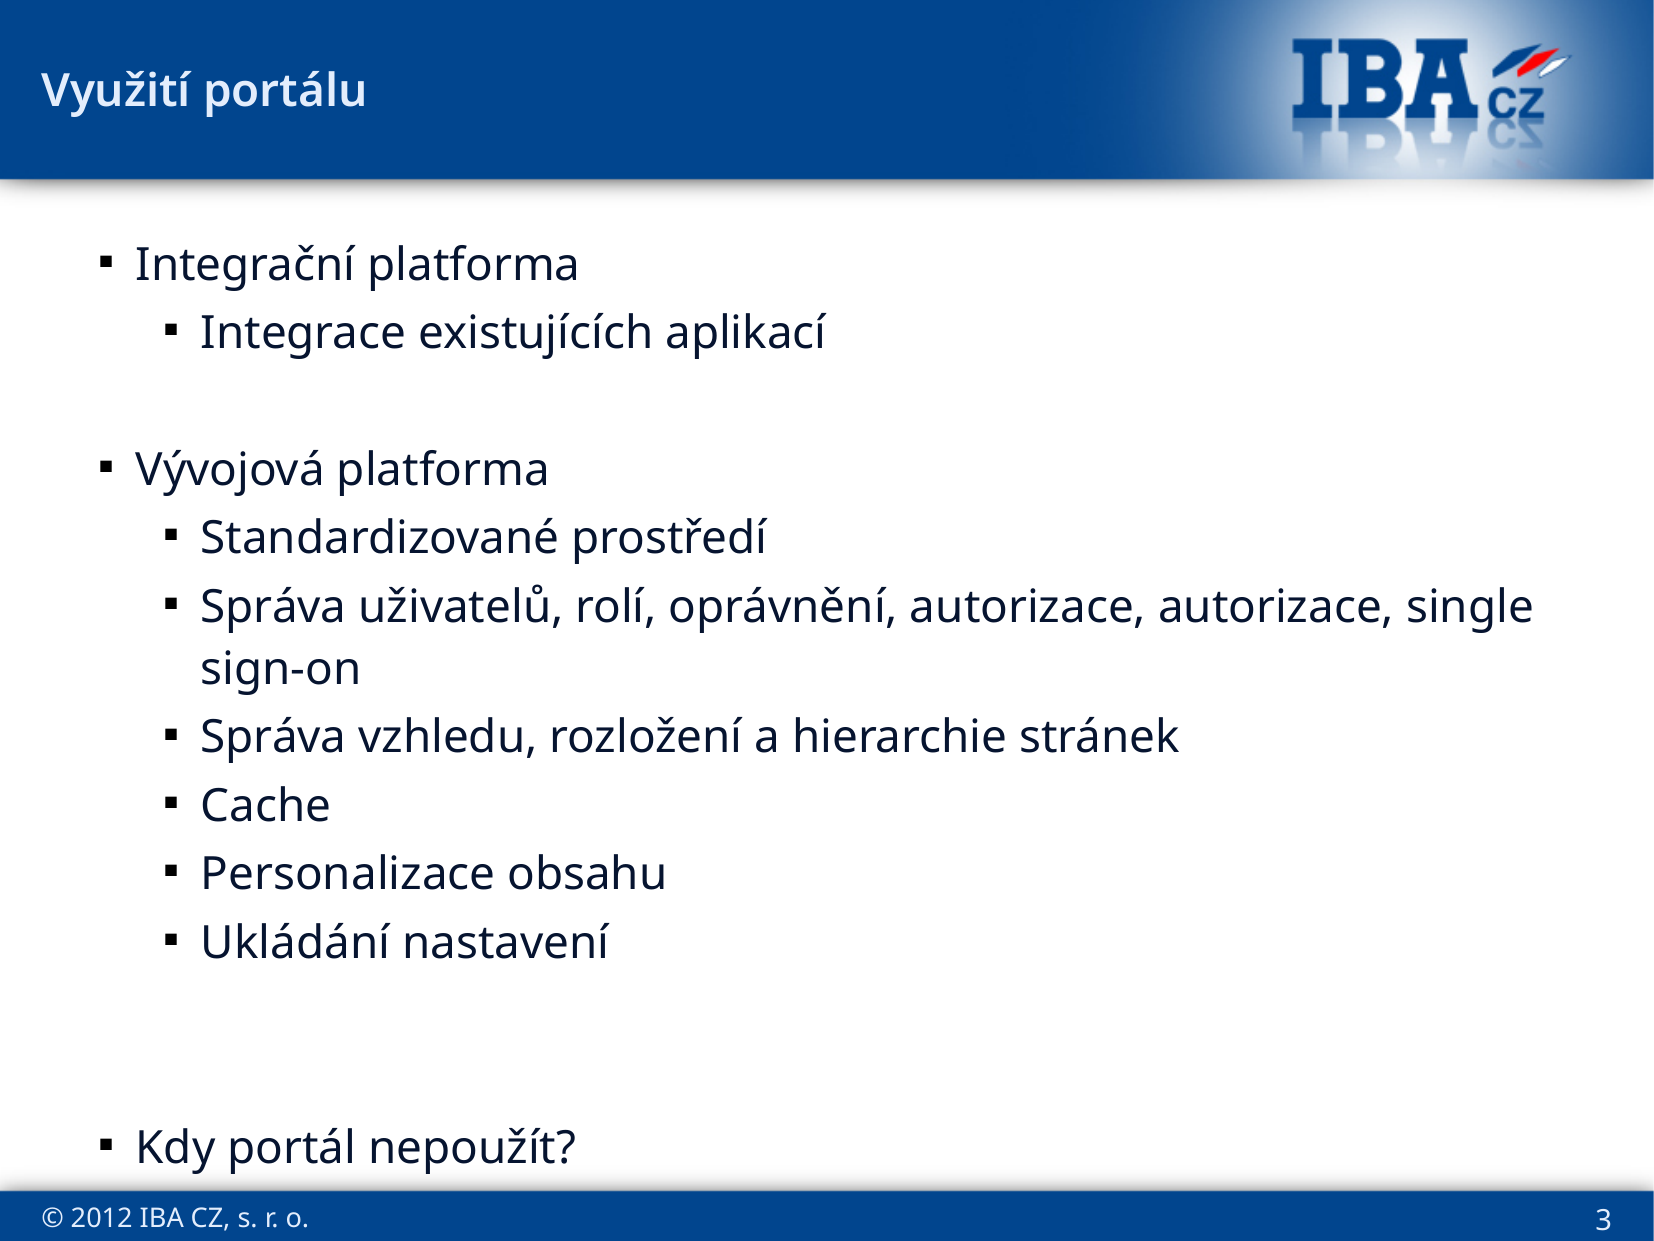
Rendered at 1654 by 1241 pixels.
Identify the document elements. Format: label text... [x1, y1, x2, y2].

list Integrační platforma Integrace existujících aplikací Vývojová platforma Standardizované prostředí Správa uživatelů, rolí, oprávnění, autorizace, autorizace, single sign-on Správa vzhledu, rozložení a hierarchie stránek Cache Personalizace obsahu Ukládání nastavení Kdy portál nepoužít? [82, 231, 1571, 1137]
picture [0, 0, 1654, 1241]
title Využití portálu [41, 7, 1105, 170]
